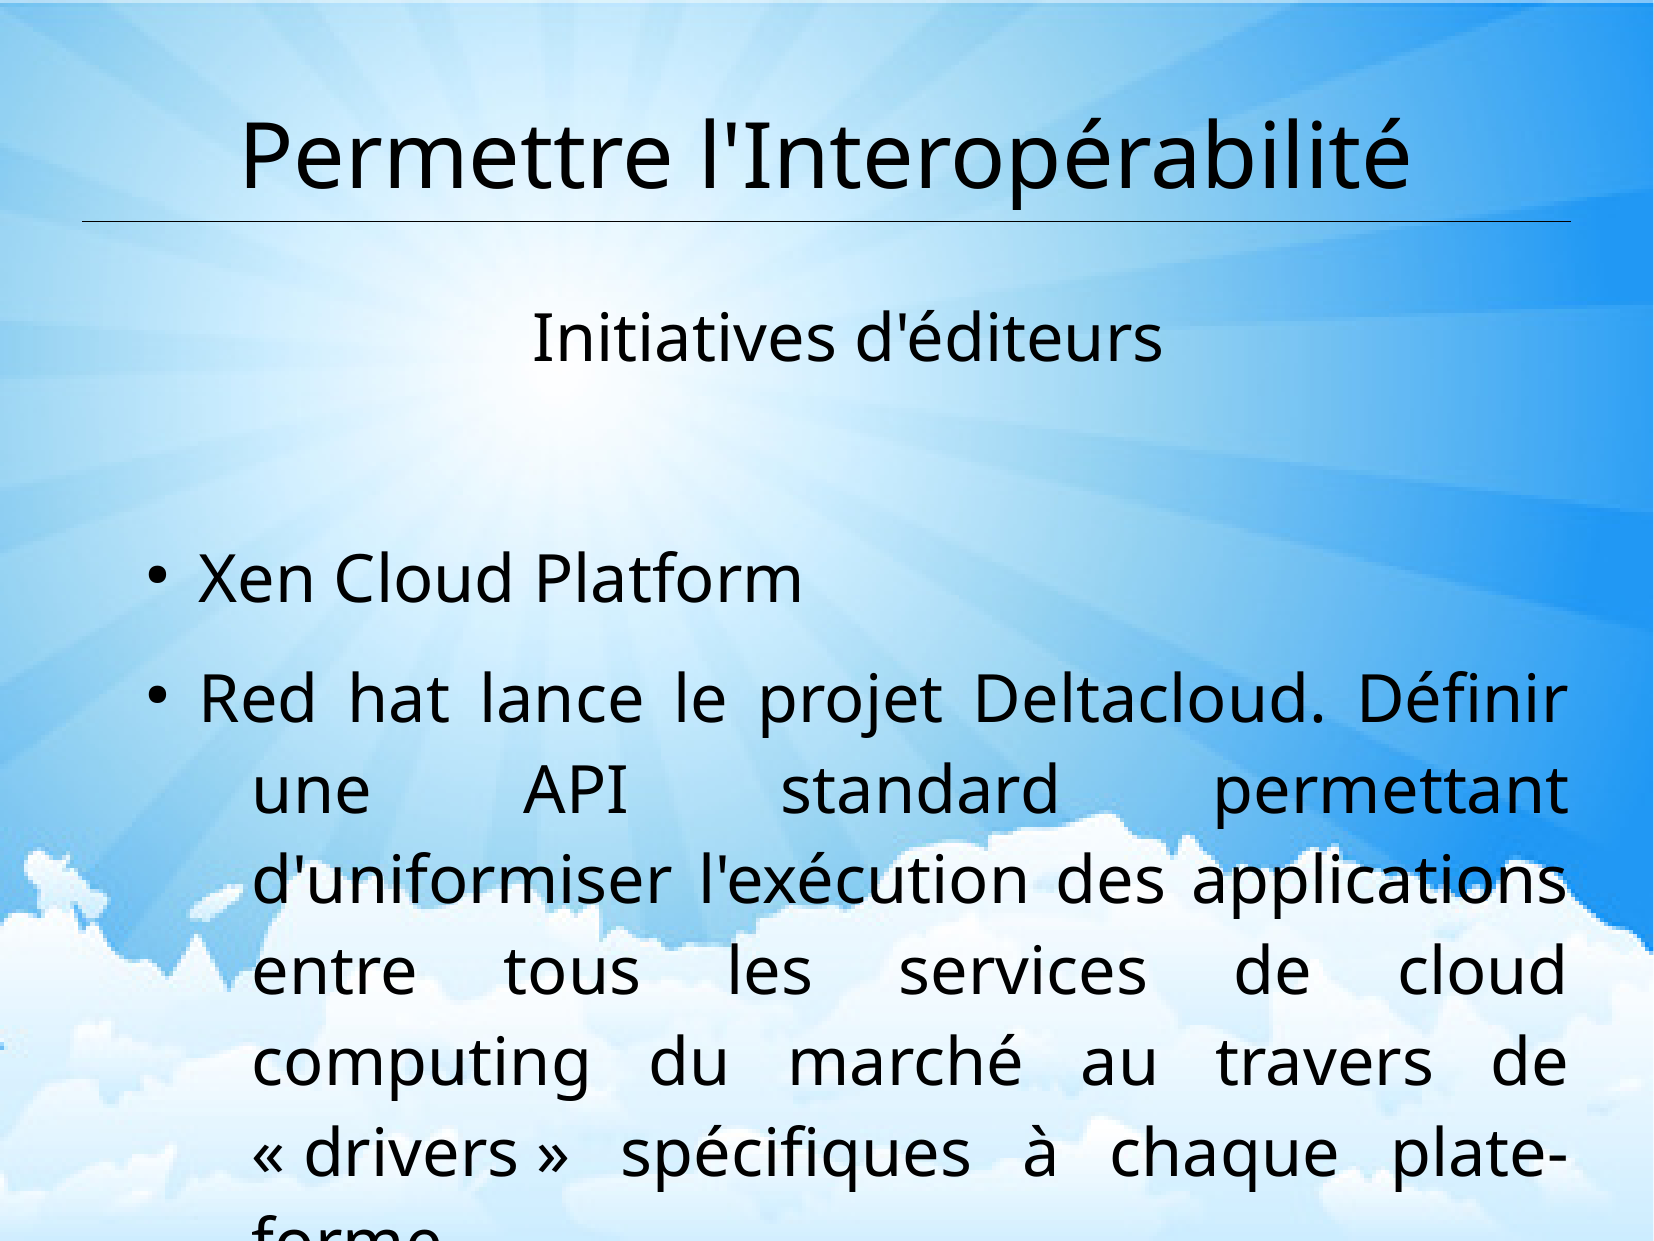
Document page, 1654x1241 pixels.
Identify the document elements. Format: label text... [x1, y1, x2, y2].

picture [354, 1235, 370, 1241]
picture [377, 1235, 393, 1241]
picture [416, 1234, 432, 1241]
list Initiatives d'éditeurs Xen Cloud Platform Red hat lance le projet Deltacloud. Définir une API standard permettant d'uniformiser l'exécution des applications entre tous les services de cloud computing du marché au travers de « drivers » spécifiques à chaque plate-forme [110, 290, 1571, 1109]
picture [0, 0, 1654, 1241]
title Permettre l'Interopérabilité [82, 56, 1571, 250]
picture [285, 1235, 303, 1241]
